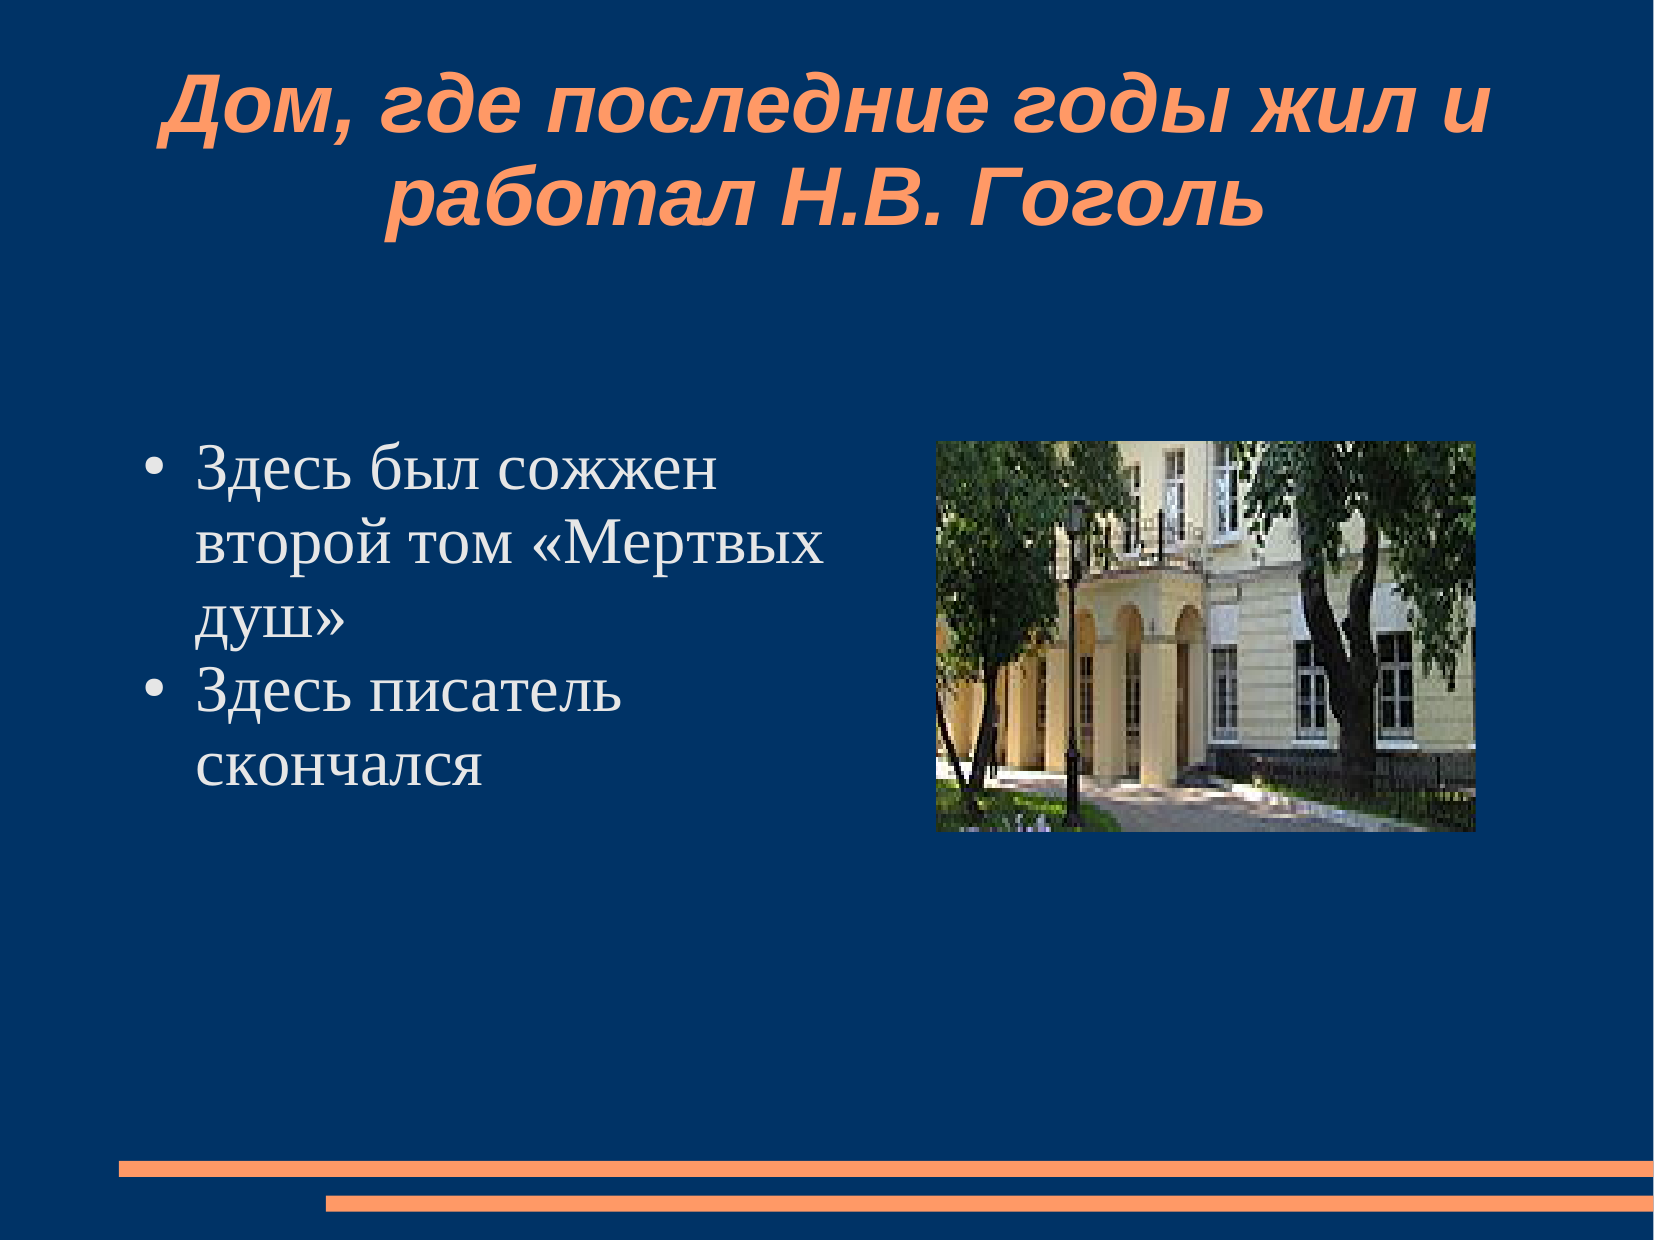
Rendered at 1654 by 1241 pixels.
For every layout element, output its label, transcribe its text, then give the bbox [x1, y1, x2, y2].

list Здесь был сожжен второй том «Мертвых душ» Здесь писатель скончался [124, 430, 827, 1241]
title Дом, где последние годы жил и работал Н.В. Гоголь [121, 46, 1534, 254]
chart [774, 441, 1477, 1241]
